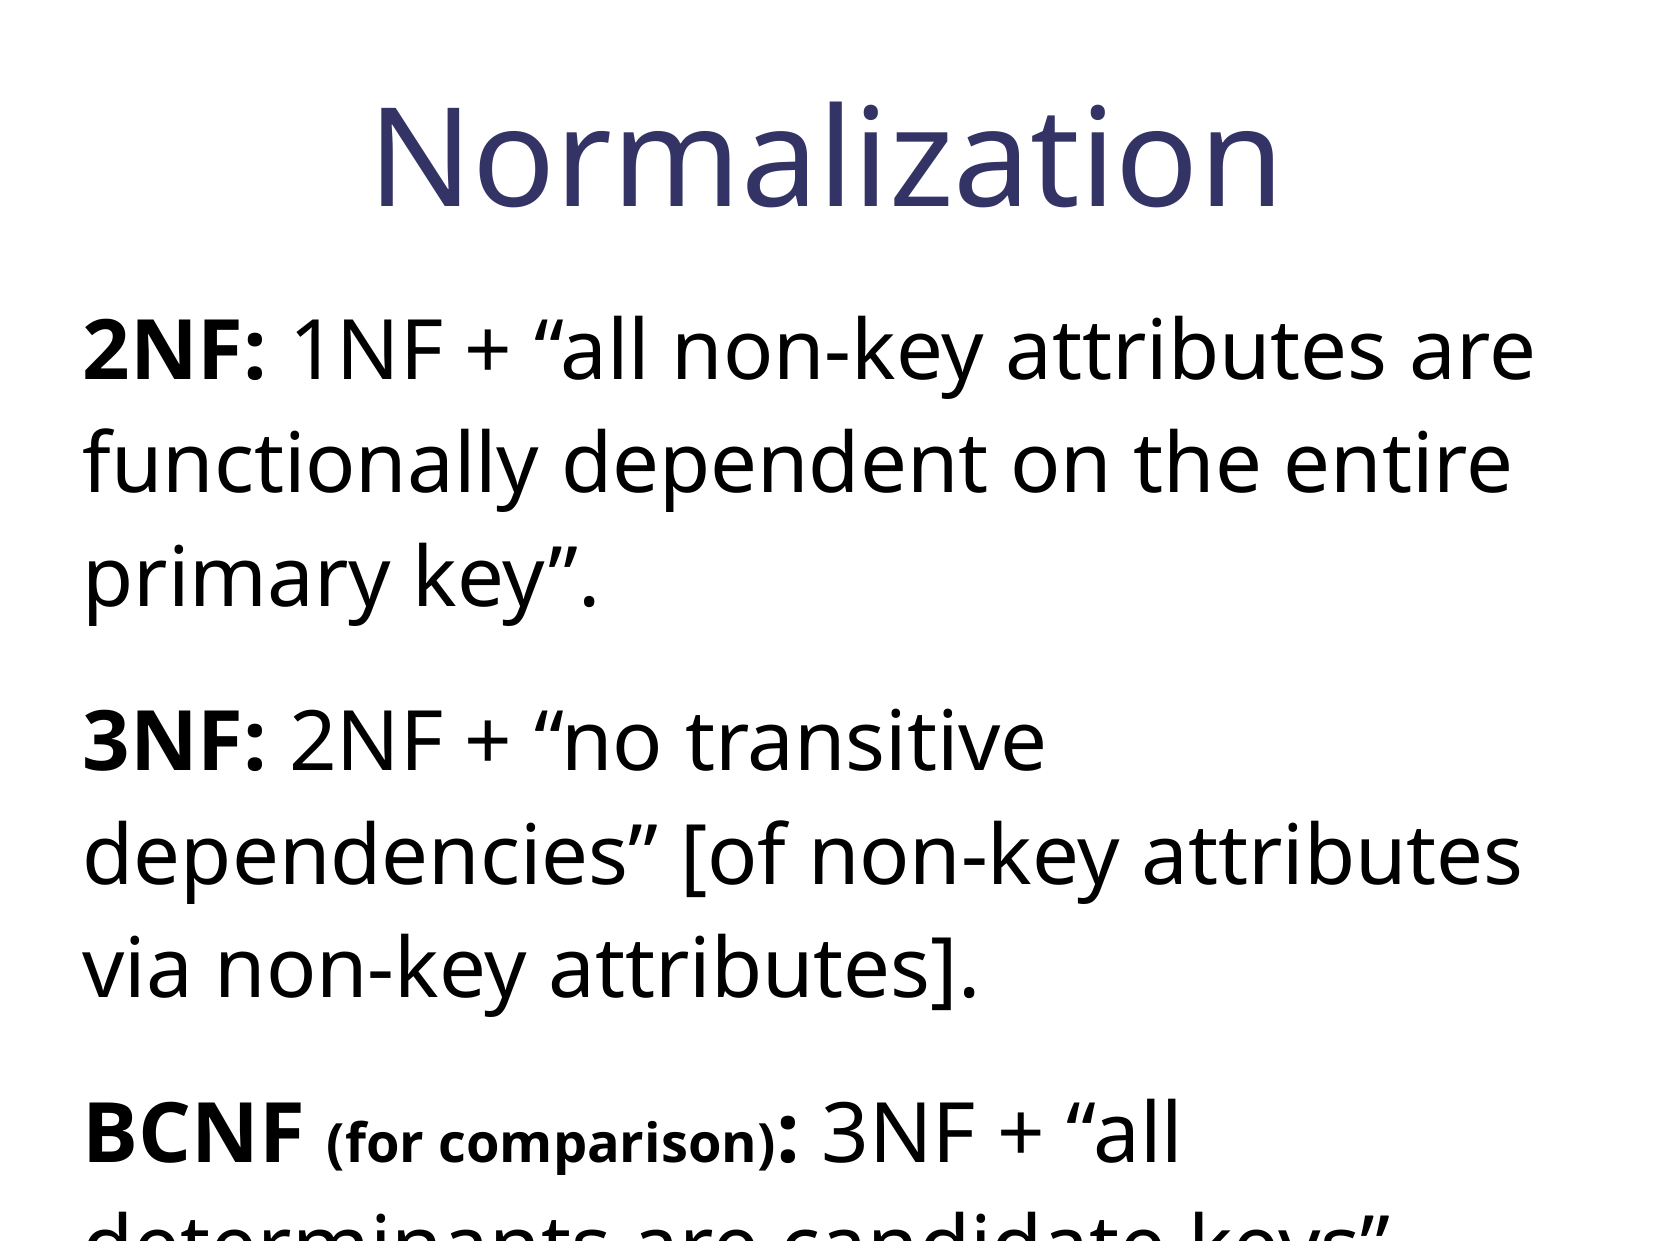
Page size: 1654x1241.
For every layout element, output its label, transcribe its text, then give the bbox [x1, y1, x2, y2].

subtitle 2NF: 1NF + “all non-key attributes are functionally dependent on the entire primary key”. 3NF: 2NF + “no transitive dependencies” [of non-key attributes via non-key attributes]. BCNF (for comparison): 3NF + “all determinants are candidate keys”. [82, 290, 1571, 1192]
title Normalization [82, 56, 1571, 250]
